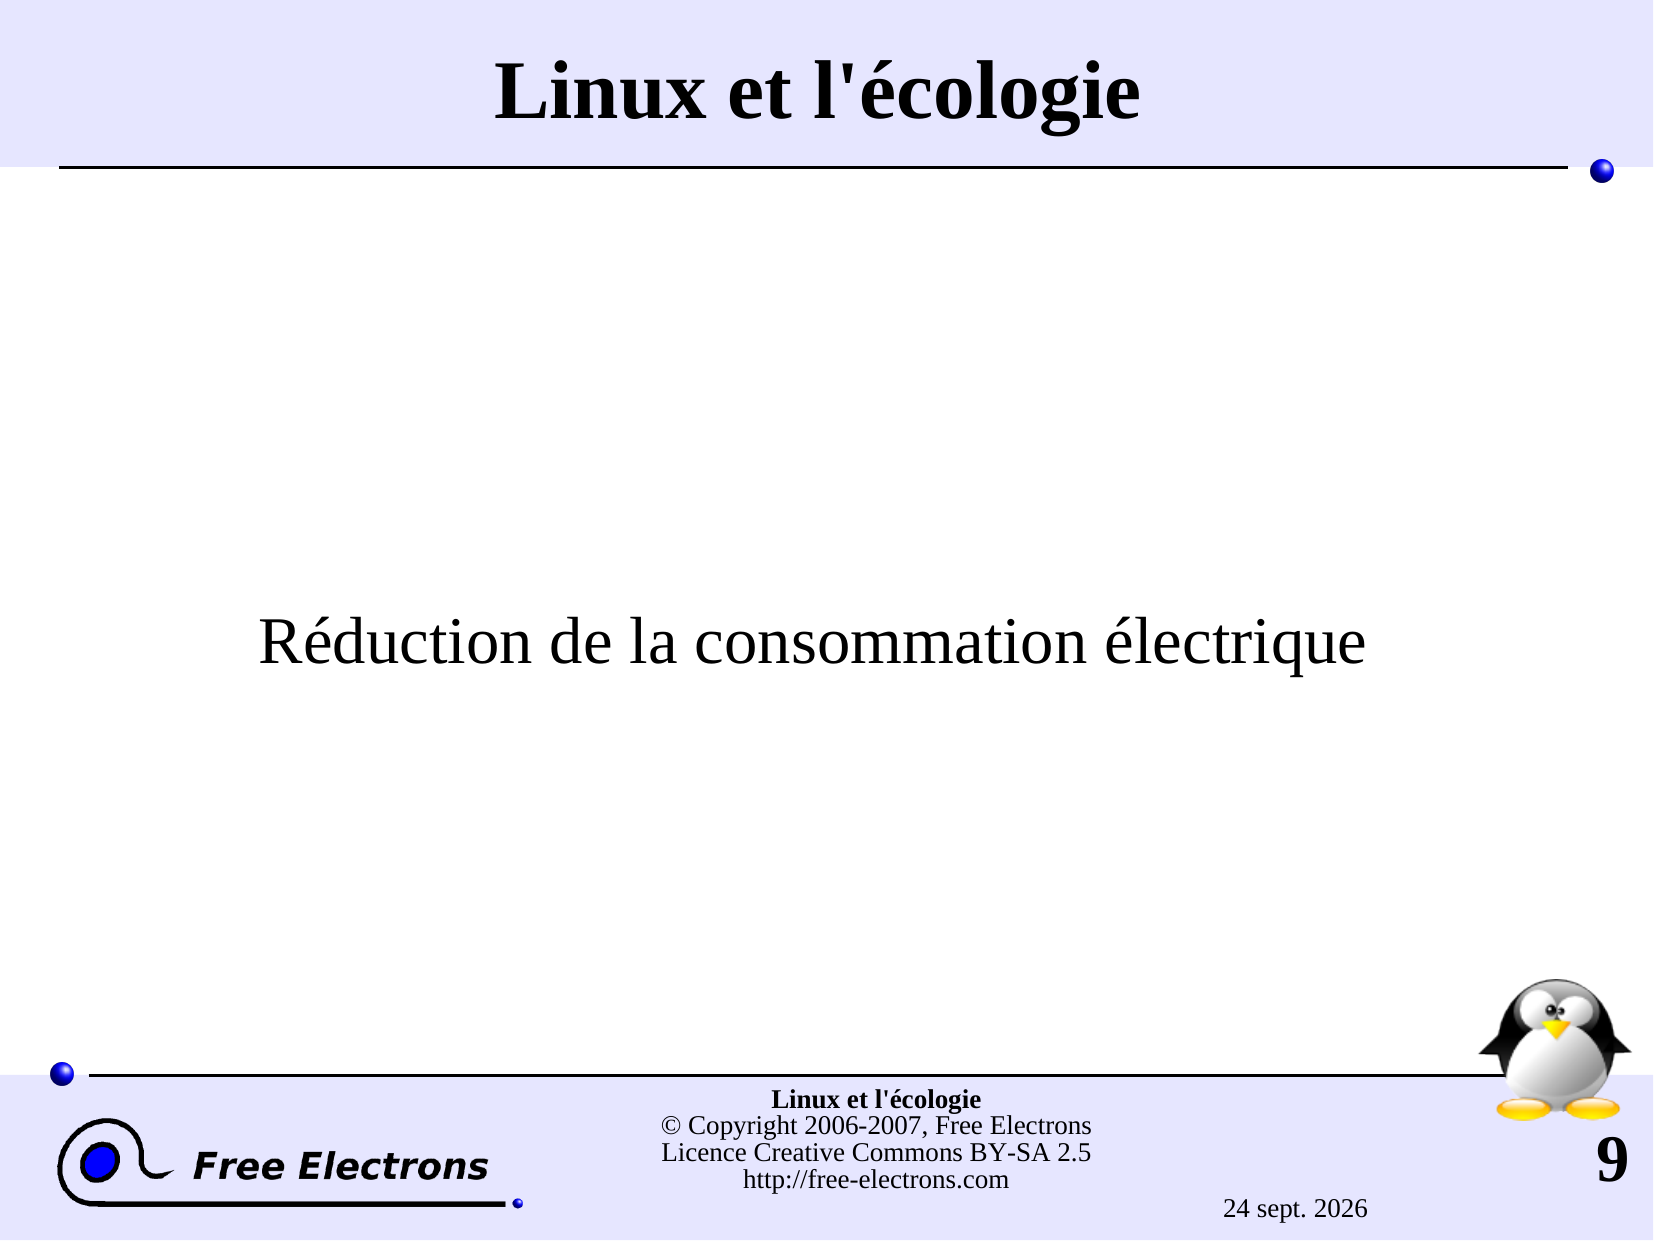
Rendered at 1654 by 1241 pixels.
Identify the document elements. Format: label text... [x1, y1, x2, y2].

picture [1476, 979, 1634, 1121]
subtitle Réduction de la consommation électrique [54, 216, 1574, 1066]
title Linux et l'écologie [33, 29, 1604, 153]
picture [50, 1107, 527, 1216]
